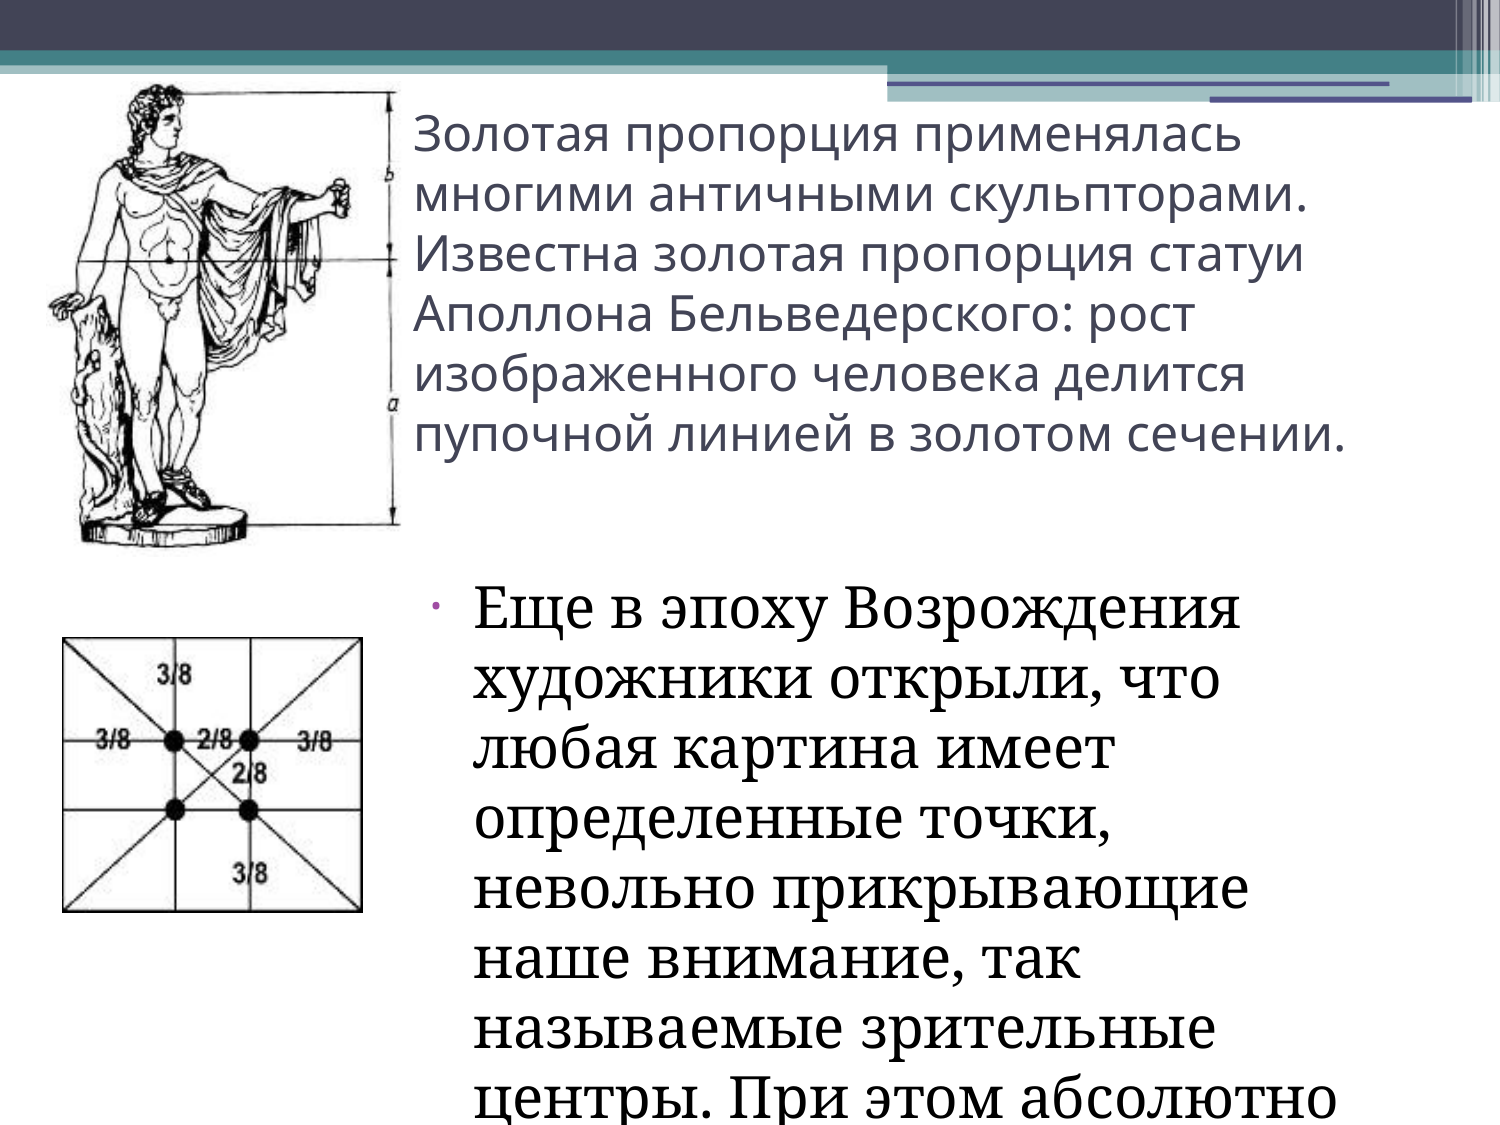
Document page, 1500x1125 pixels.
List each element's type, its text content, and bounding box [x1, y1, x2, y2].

title Золотая пропорция применялась многими античными скульпторами. Известна золотая пропорция статуи Аполлона Бельведерского: рост изображенного человека делится пупочной линией в золотом сечении. [410, 93, 1463, 540]
picture [46, 81, 410, 557]
picture [62, 637, 363, 913]
list Еще в эпоху Возрождения художники открыли, что любая картина имеет определенные точки, невольно прикрывающие наше внимание, так называемые зрительные центры. При этом абсолютно неважно, какой формат имеет картина – горизонтальный или вертикальный. Таких точек всего четыре, они делят величину изображения по горизонтали и вертикали в золотом сечении, т.е. расположены они на расстоянии примерно 3\8 и 5\8 от соответствующих краев плоскости [398, 562, 1418, 1067]
